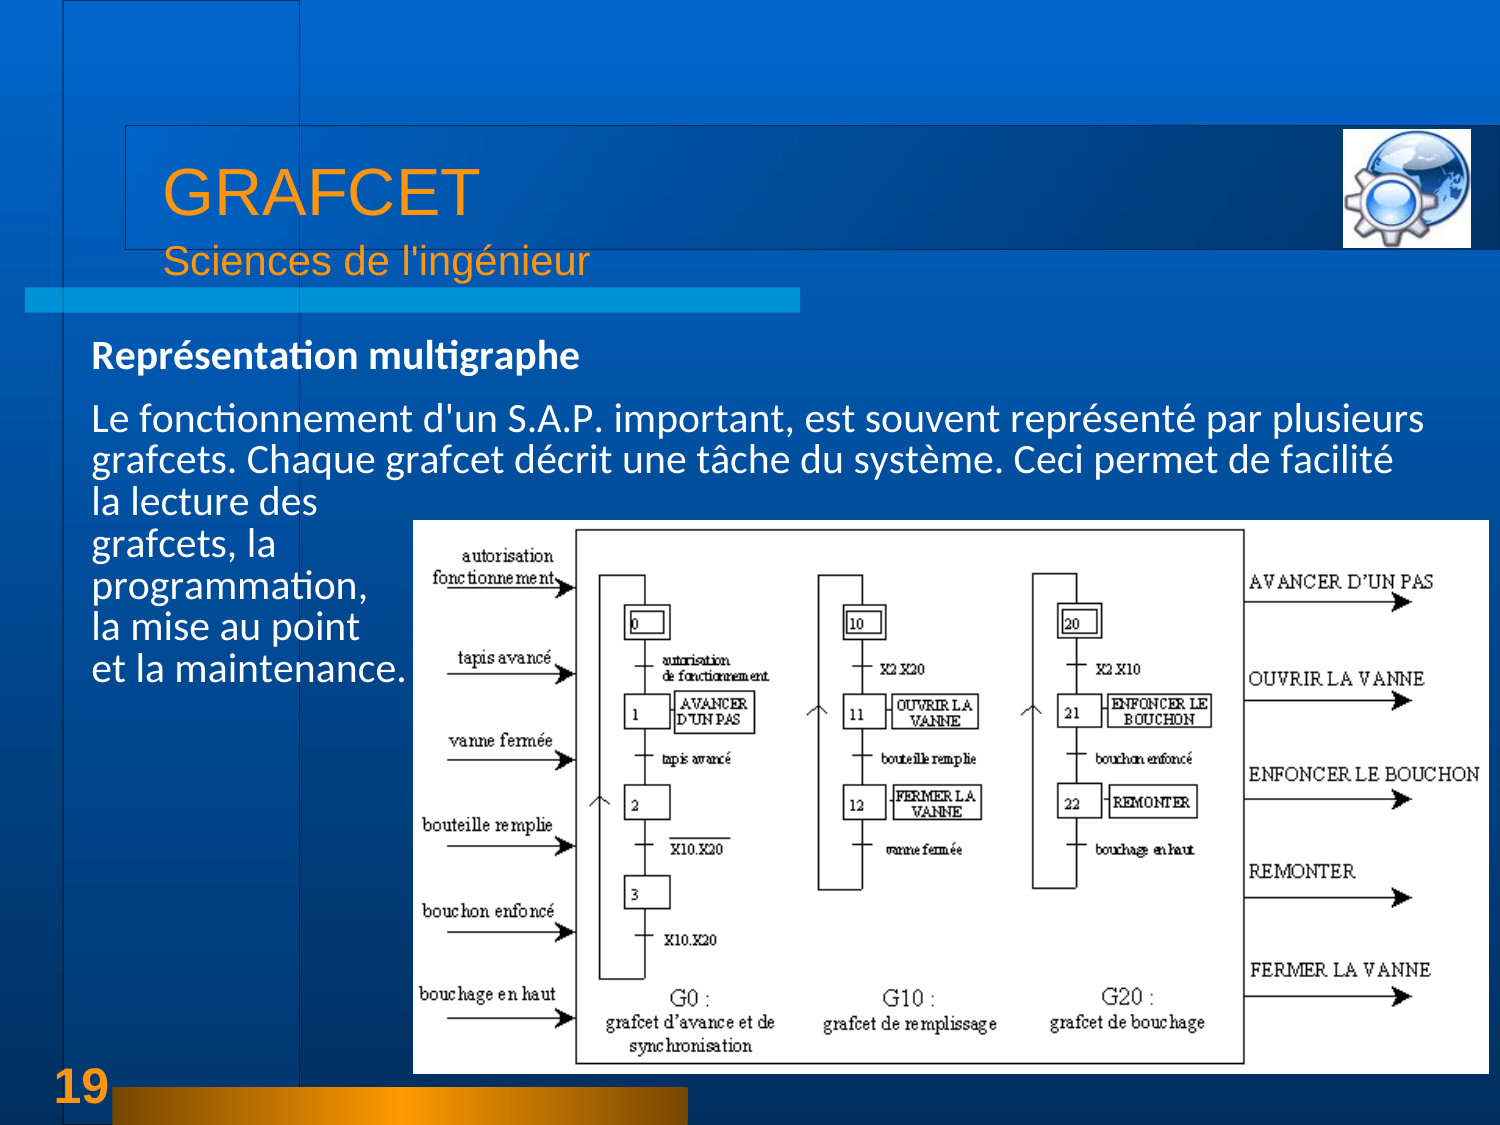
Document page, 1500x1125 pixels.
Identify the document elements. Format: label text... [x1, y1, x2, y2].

picture [413, 520, 1489, 1074]
text_box Représentation multigraphe Le fonctionnement d'un S.A.P. important, est souvent représenté par plusieurs grafcets. Chaque grafcet décrit une tâche du système. Ceci permet de facilité la lecture des grafcets, la programmation, la mise au point et la maintenance. [76, 331, 1447, 987]
picture [1343, 129, 1471, 248]
